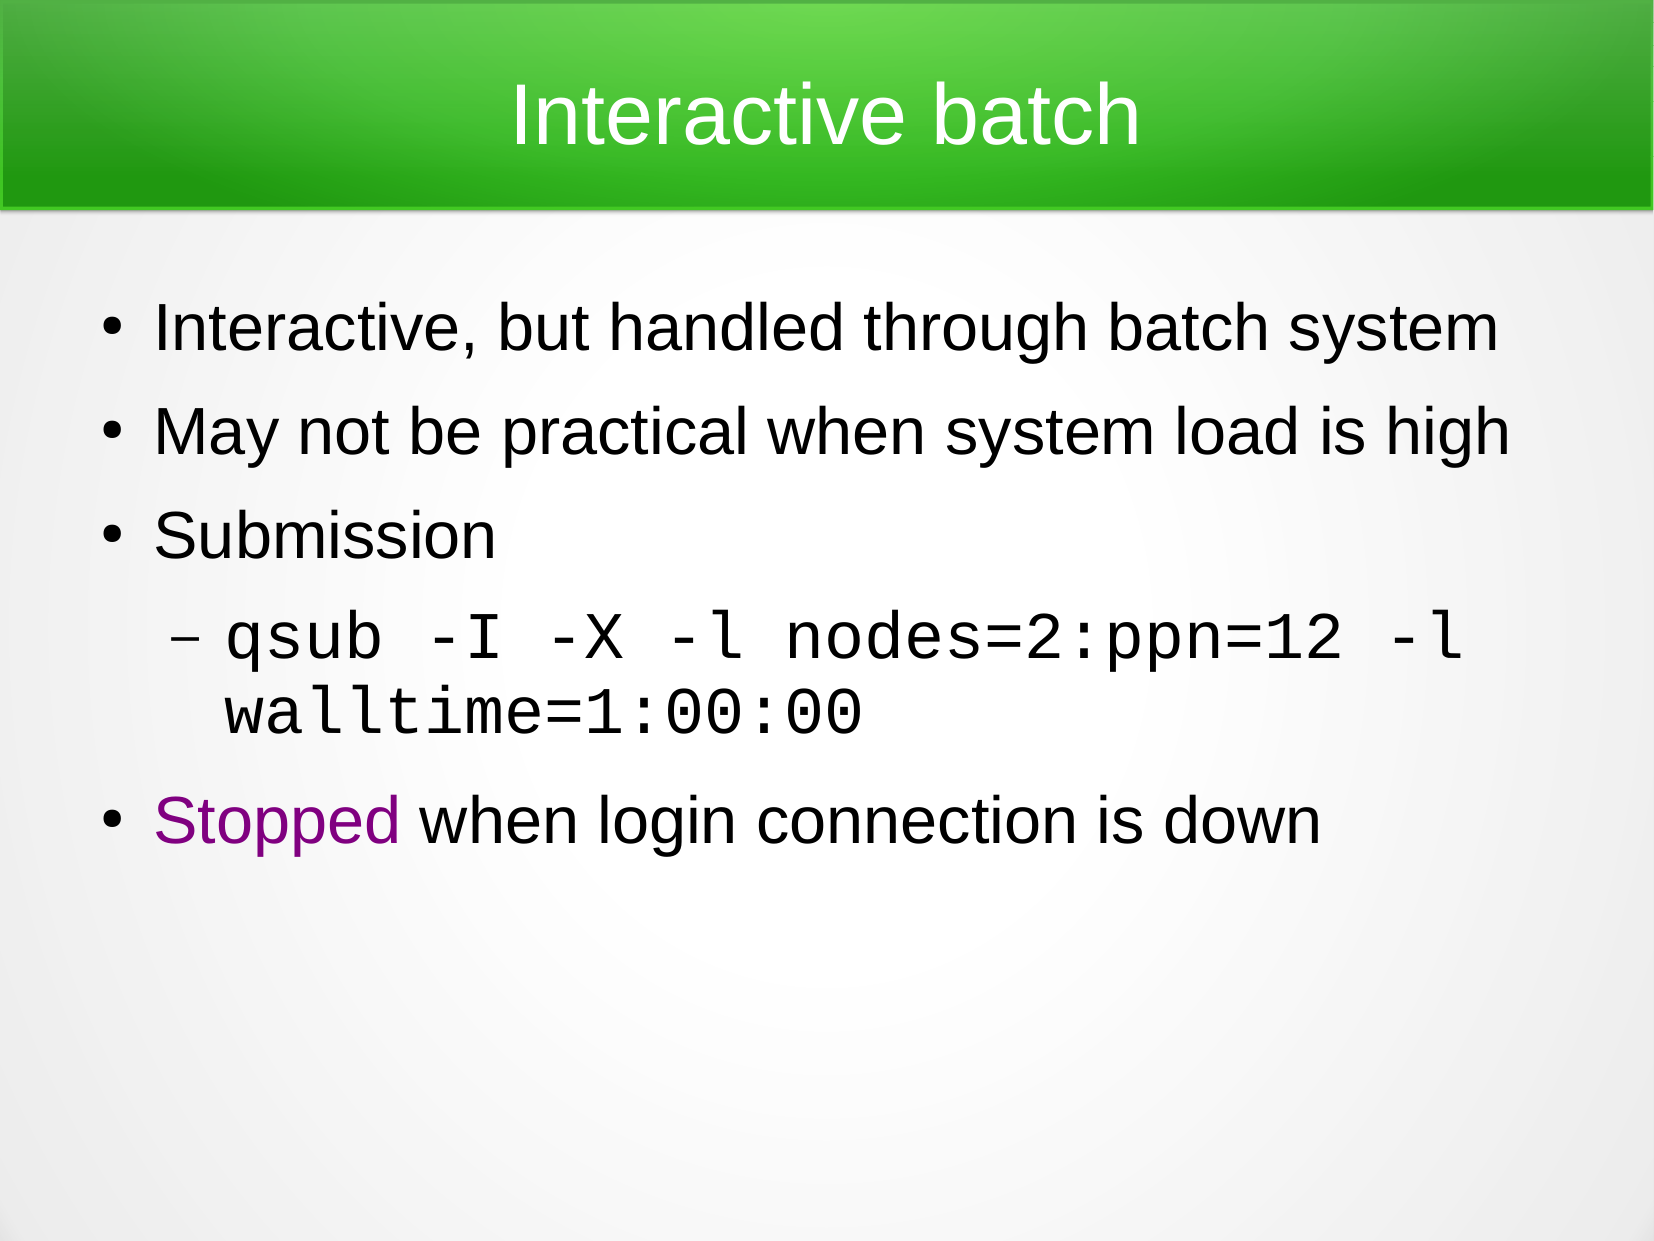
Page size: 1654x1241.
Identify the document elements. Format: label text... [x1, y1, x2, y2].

title Interactive batch [82, 49, 1571, 179]
list Interactive, but handled through batch system May not be practical when system load is high Submission qsub -I -X -l nodes=2:ppn=12 -l walltime=1:00:00 Stopped when login connection is down [82, 290, 1538, 1010]
